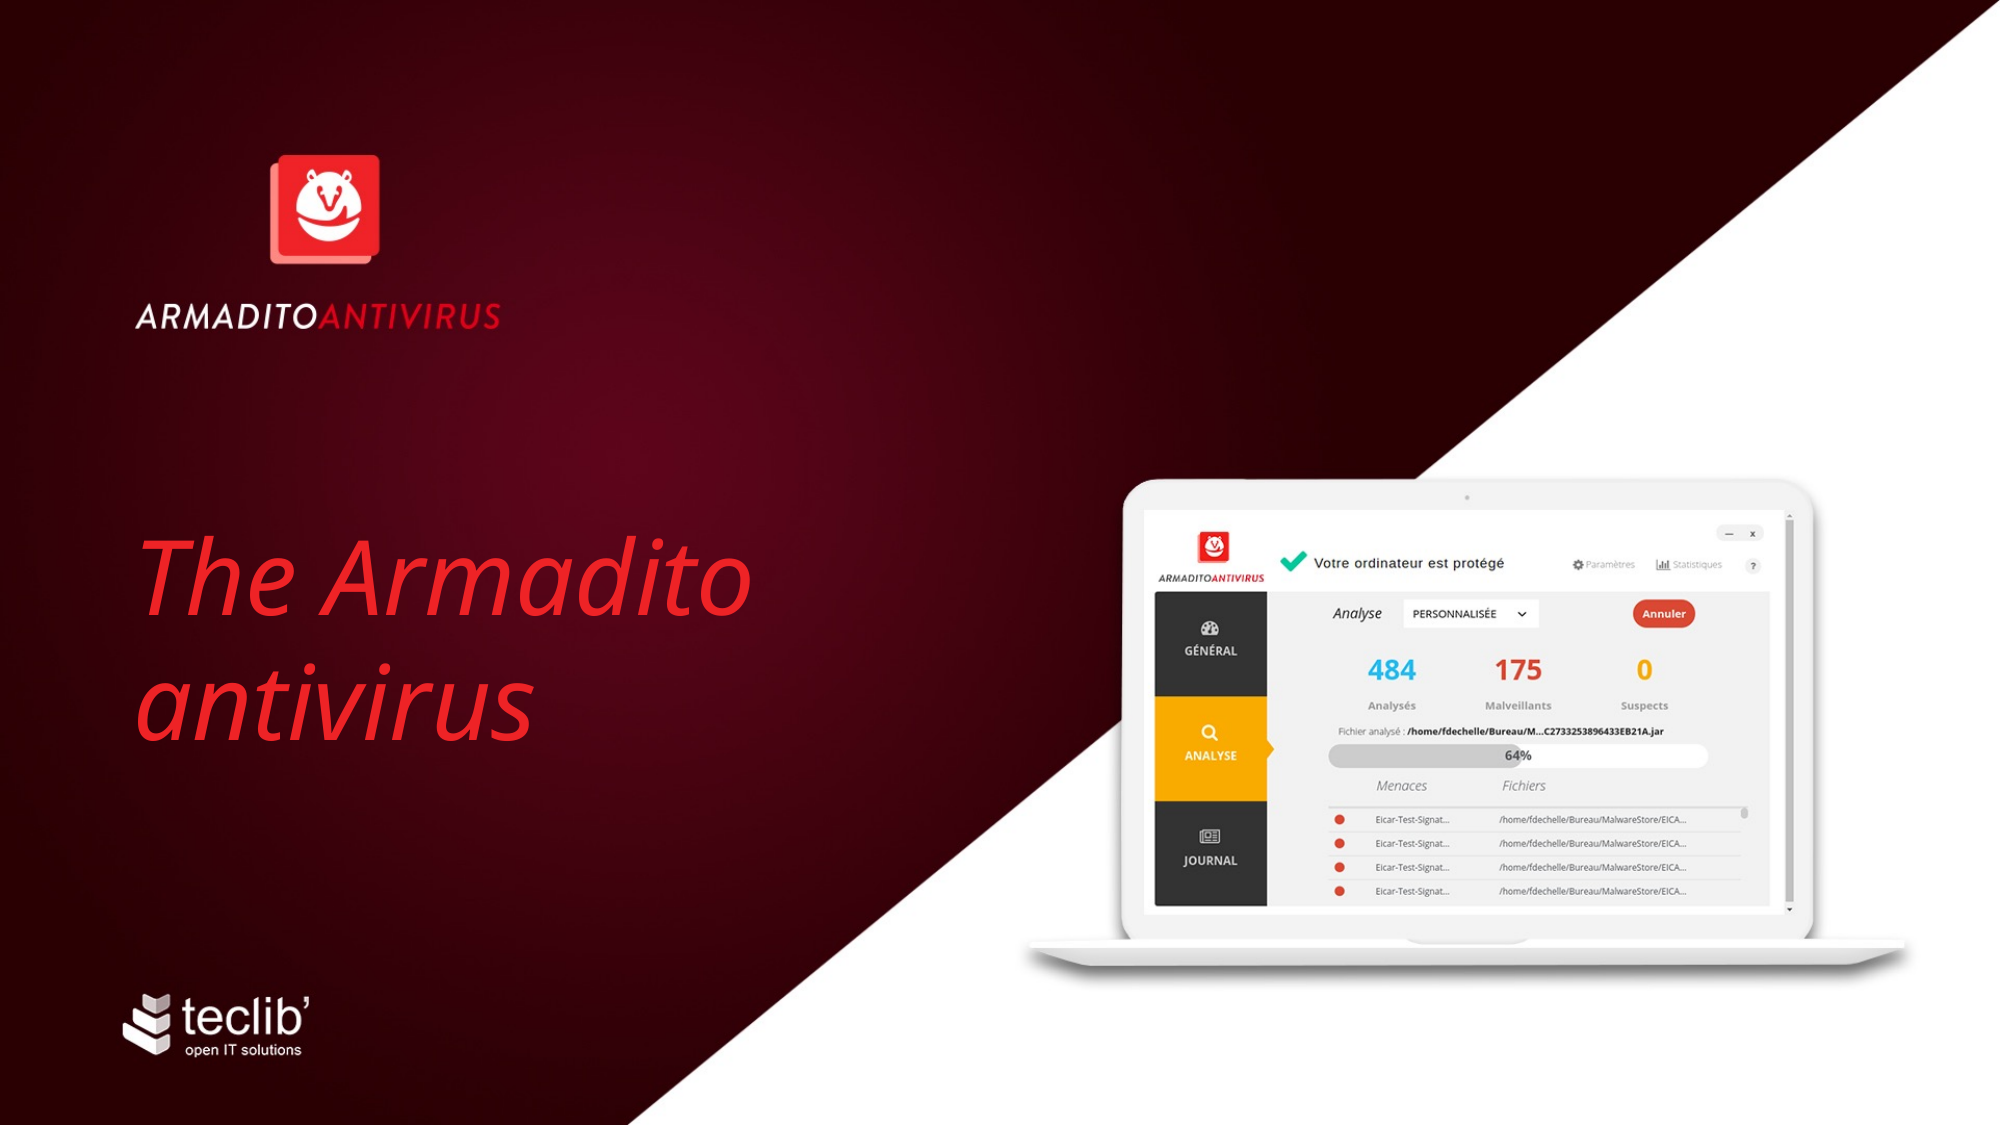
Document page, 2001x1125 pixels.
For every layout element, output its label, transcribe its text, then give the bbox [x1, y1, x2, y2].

title The Armadito antivirus [125, 372, 1632, 899]
picture [0, 0, 2000, 1125]
